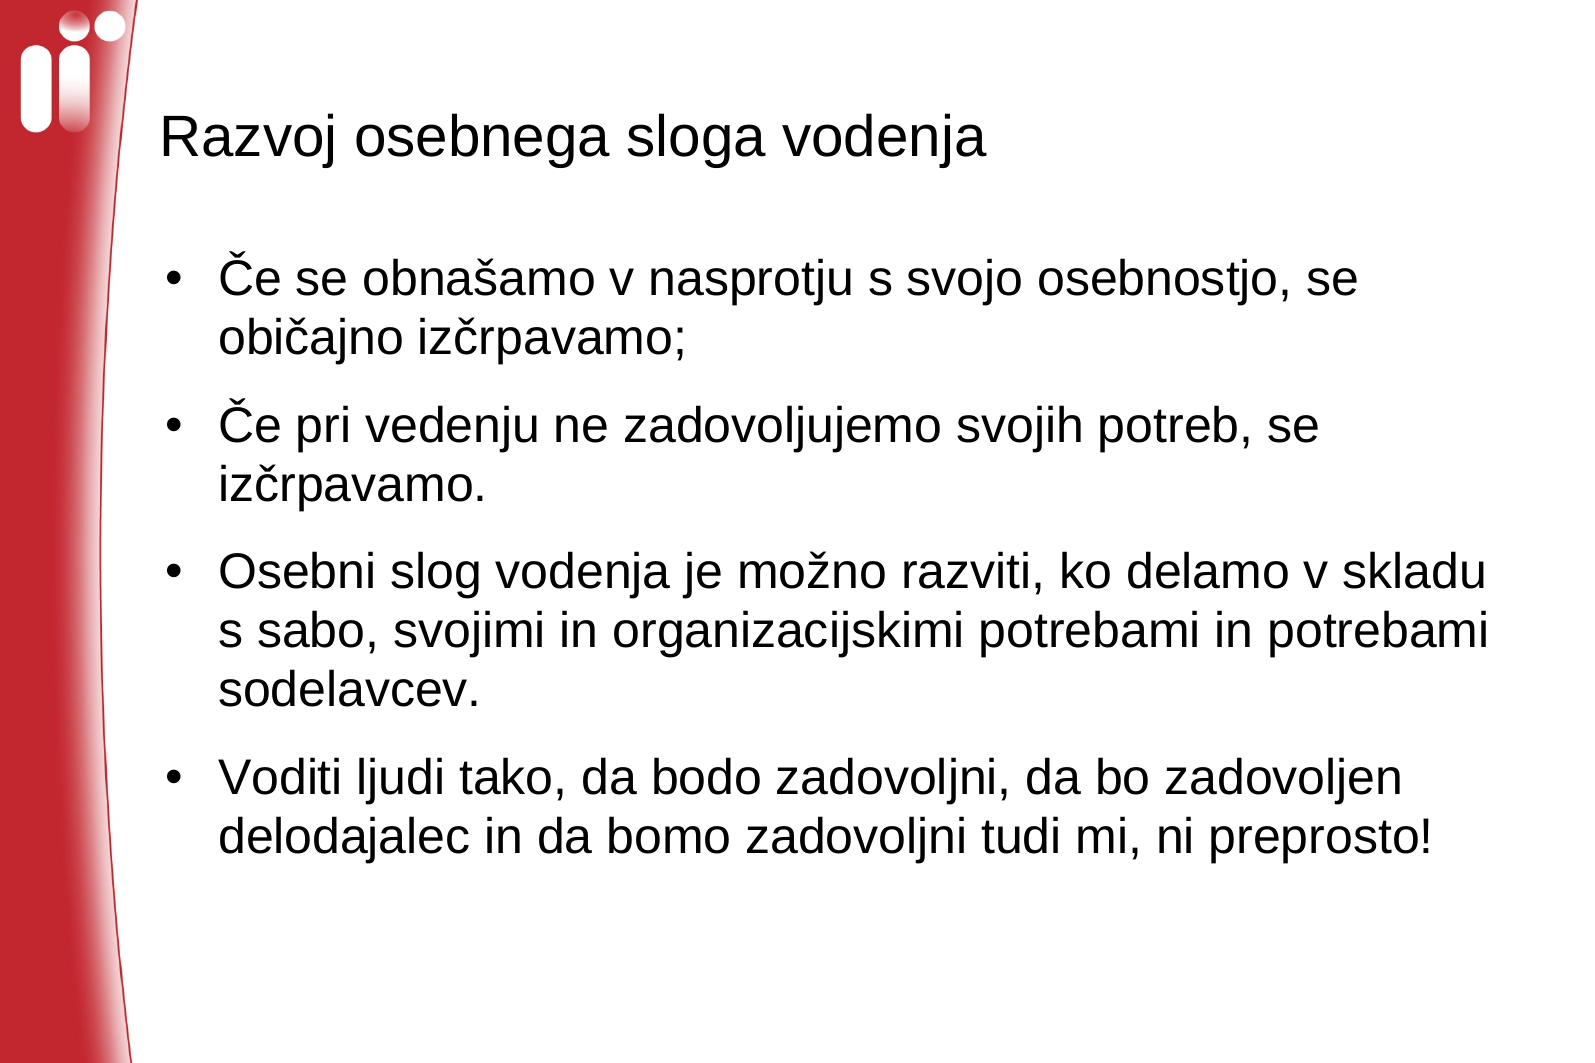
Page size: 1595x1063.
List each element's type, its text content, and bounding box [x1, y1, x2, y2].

title Razvoj osebnega sloga vodenja [159, 22, 1515, 248]
list Če se obnašamo v nasprotju s svojo osebnostjo, se običajno izčrpavamo; Če pri vedenju ne zadovoljujemo svojih potreb, se izčrpavamo. Osebni slog vodenja je možno razviti, ko delamo v skladu s sabo, svojimi in organizacijskimi potrebami in potrebami sodelavcev. Voditi ljudi tako, da bodo zadovoljni, da bo zadovoljen delodajalec in da bomo zadovoljni tudi mi, ni preprosto! [147, 248, 1515, 1063]
picture [0, 0, 1414, 1063]
